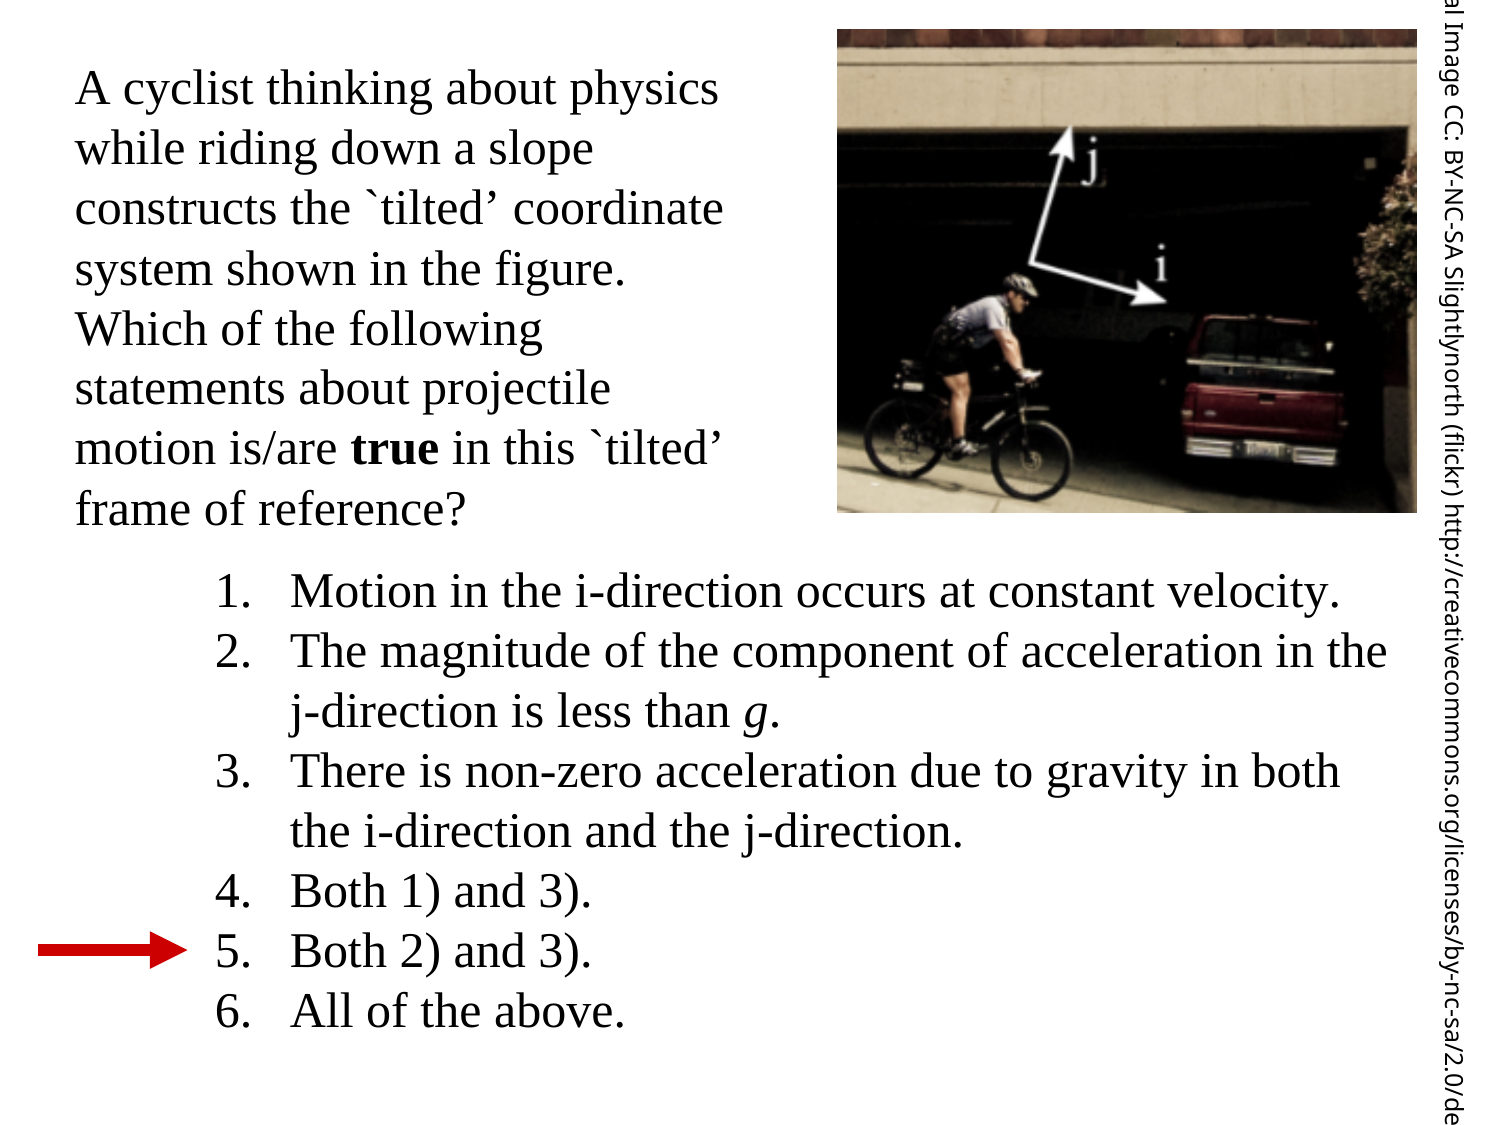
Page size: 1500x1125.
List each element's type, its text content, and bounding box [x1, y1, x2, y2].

text_box Motion in the i-direction occurs at constant velocity. The magnitude of the component of acceleration in the j-direction is less than g. There is non-zero acceleration due to gravity in both the i-direction and the j-direction. Both 1) and 3). Both 2) and 3). All of the above. [199, 549, 1413, 1046]
picture [837, 29, 1417, 513]
text_box Original Image CC: BY-NC-SA Slightlynorth (flickr) http://creativecommons.org/licenses/by-nc-sa/2.0/deed.en [1432, 0, 1478, 1125]
text_box A cyclist thinking about physics while riding down a slope constructs the `tilted’ coordinate system shown in the figure. Which of the following statements about projectile motion is/are true in this `tilted’ frame of reference? [59, 47, 775, 543]
